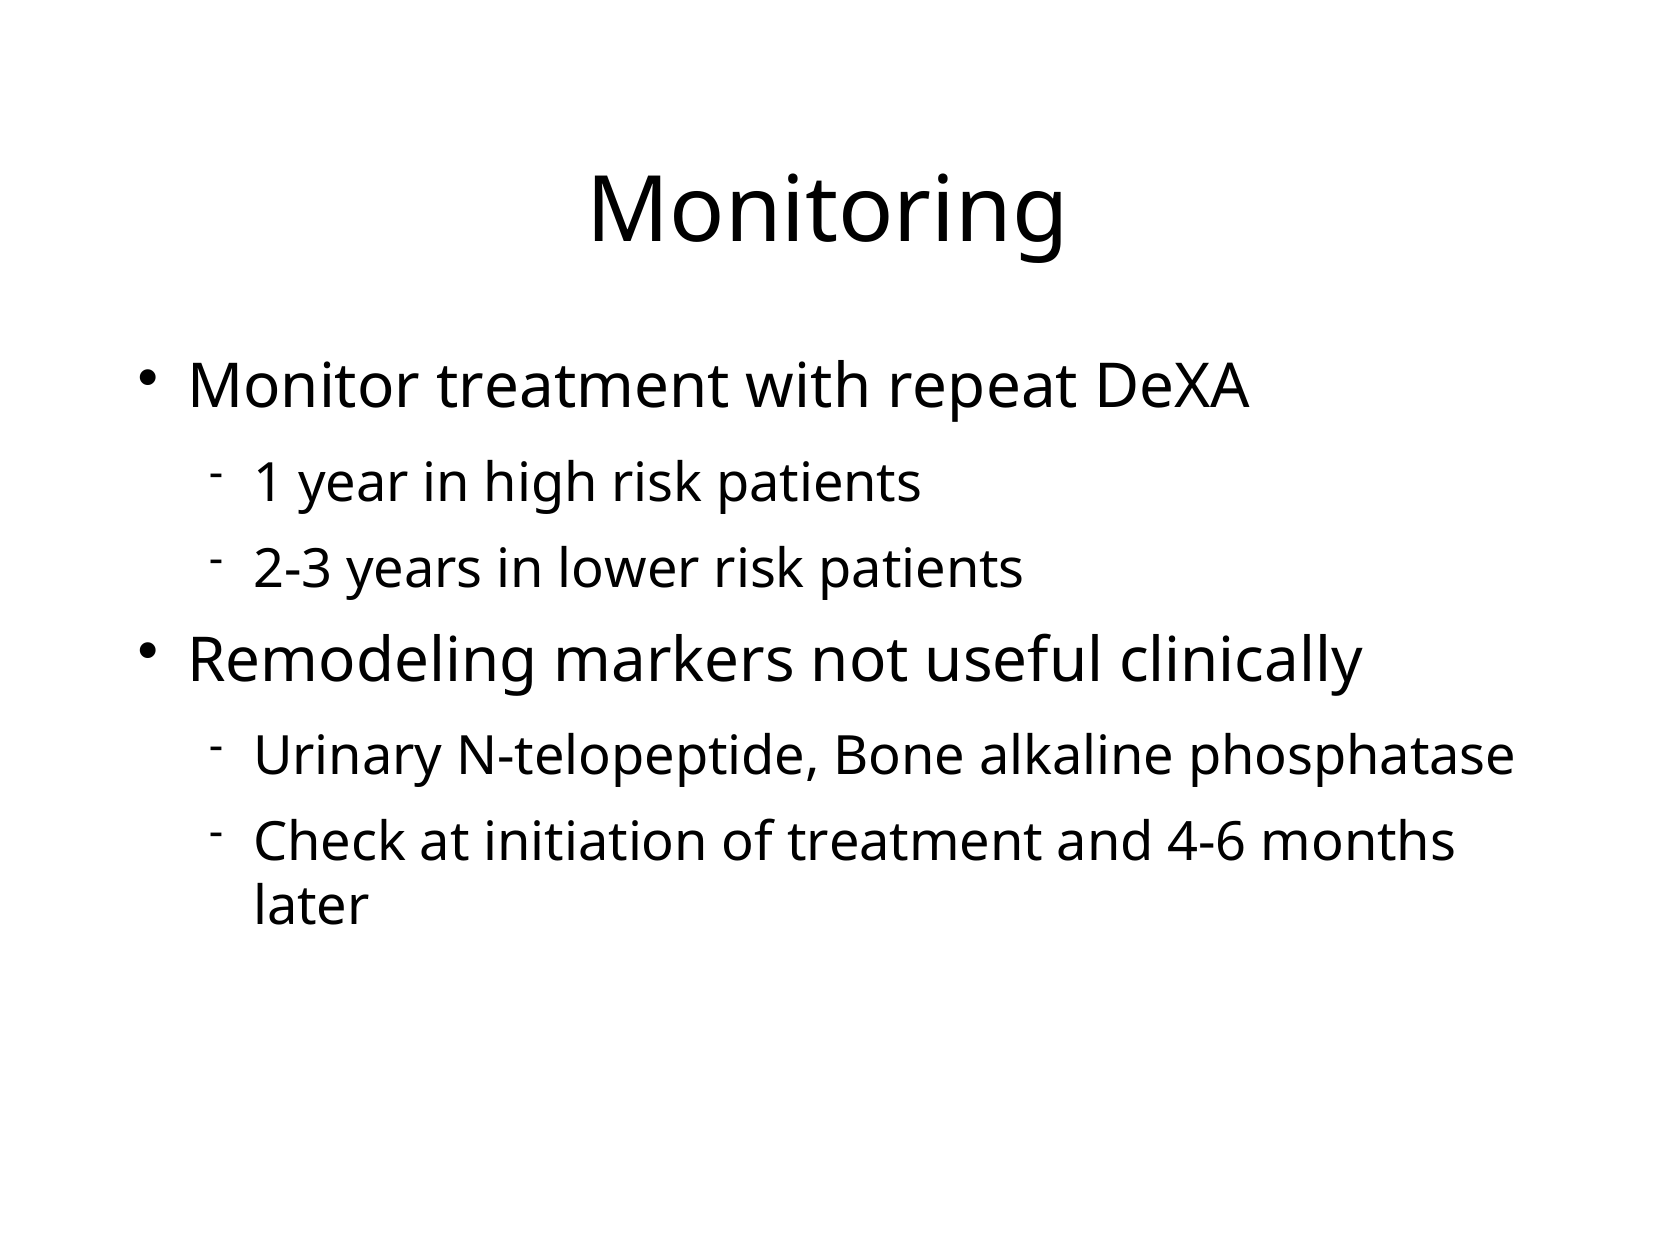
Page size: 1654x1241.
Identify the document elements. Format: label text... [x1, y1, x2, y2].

list Monitor treatment with repeat DeXA 1 year in high risk patients 2-3 years in lower risk patients Remodeling markers not useful clinically Urinary N-telopeptide, Bone alkaline phosphatase Check at initiation of treatment and 4-6 months later [121, 344, 1534, 985]
title Monitoring [121, 155, 1534, 258]
